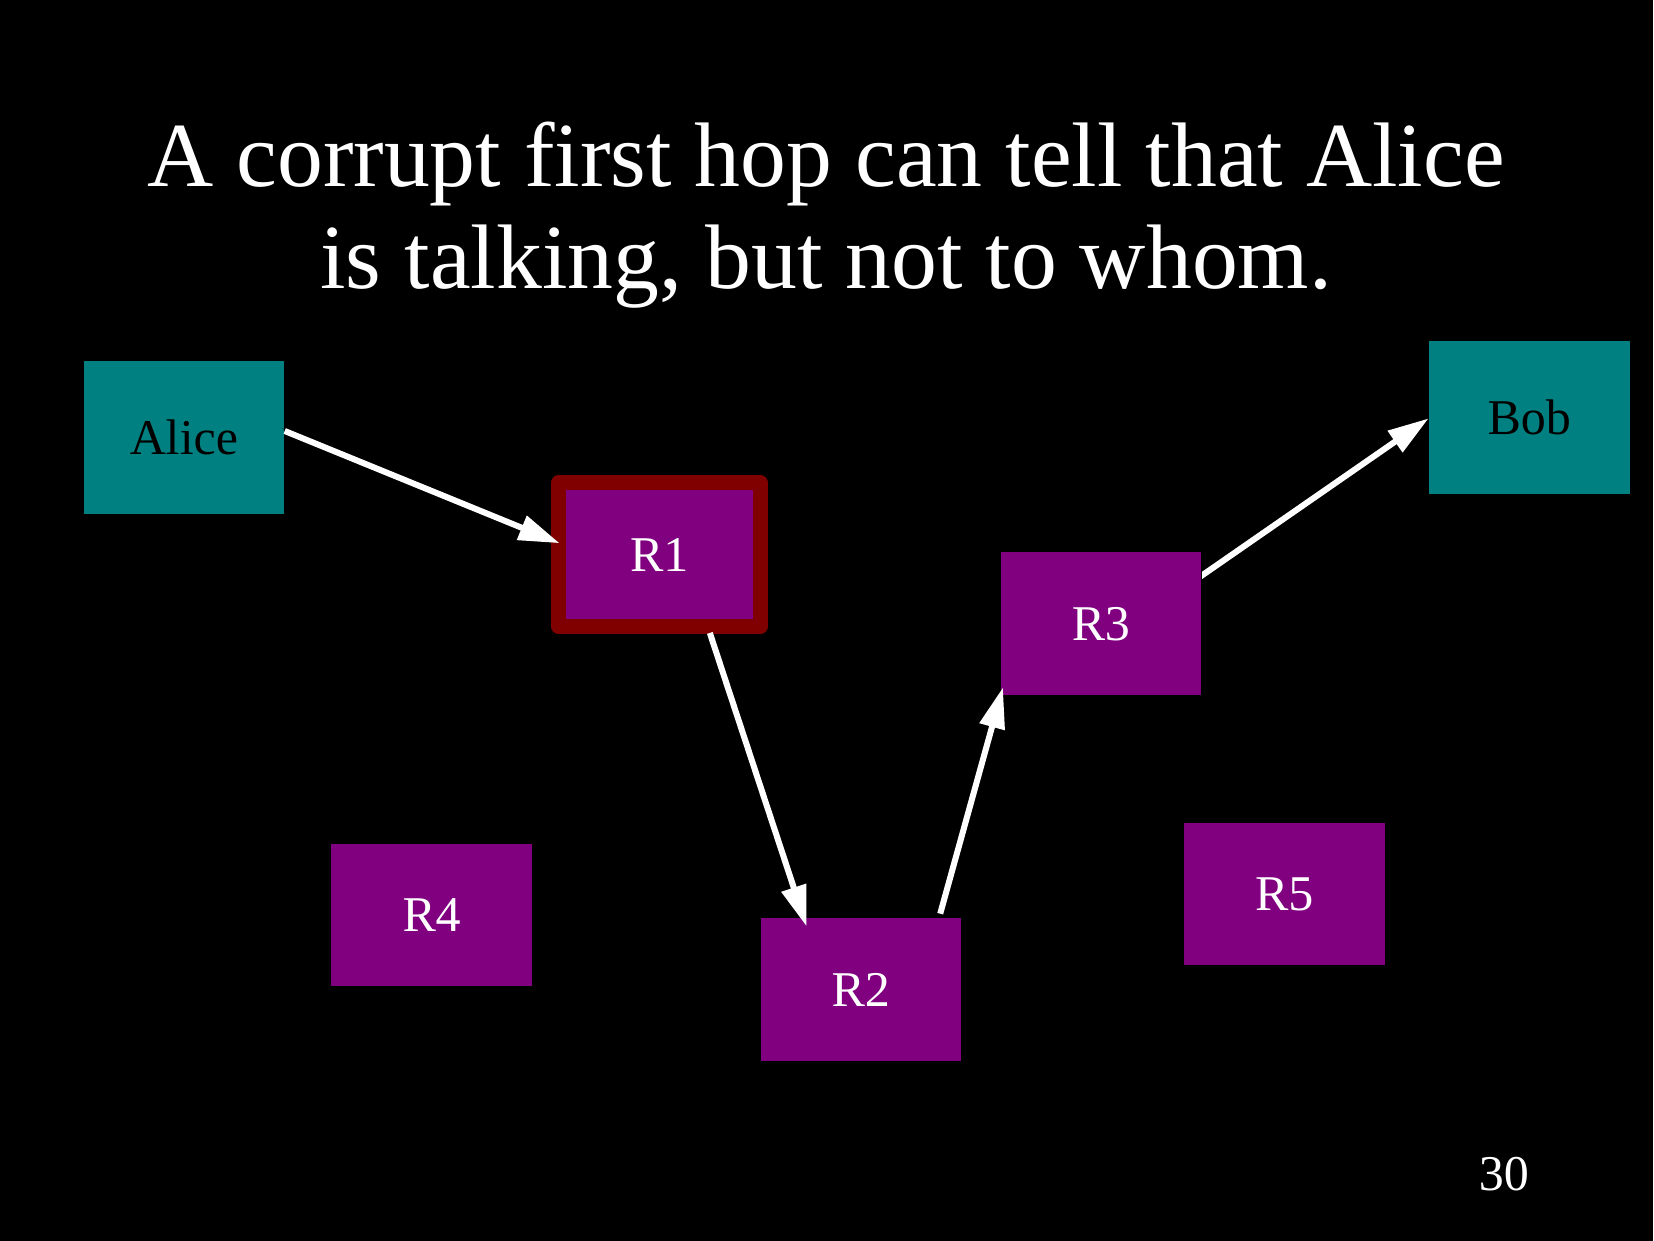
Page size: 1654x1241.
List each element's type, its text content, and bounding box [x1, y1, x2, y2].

text_box Alice [83, 360, 285, 515]
text_box Bob [1428, 340, 1631, 495]
text_box R5 [1183, 822, 1386, 966]
text_box R4 [330, 843, 533, 987]
text_box R3 [1000, 551, 1202, 696]
title A corrupt first hop can tell that Alice is talking, but not to whom. [121, 79, 1534, 334]
text_box R2 [760, 917, 962, 1062]
text_box R1 [558, 482, 761, 627]
